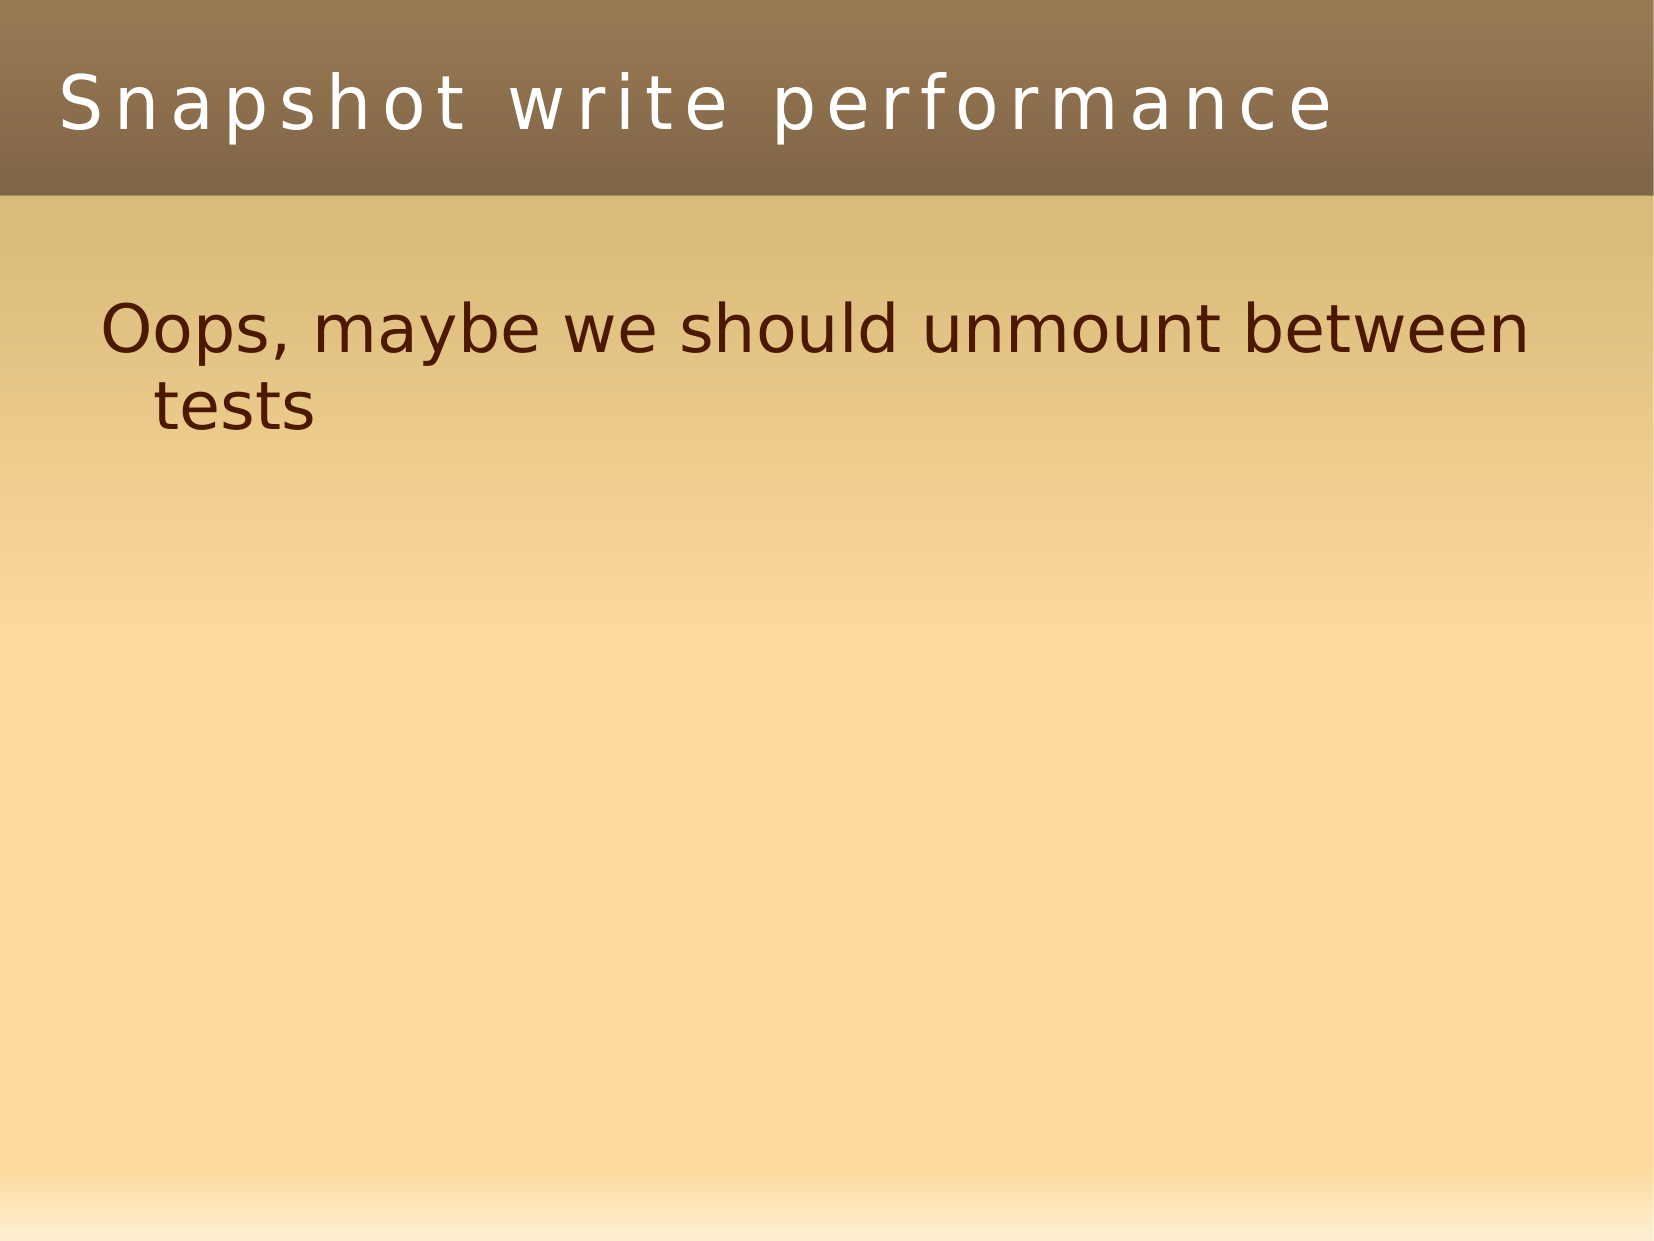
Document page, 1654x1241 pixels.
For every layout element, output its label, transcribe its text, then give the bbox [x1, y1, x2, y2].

picture [0, 0, 1654, 1241]
title Snapshot write performance [59, 29, 1595, 178]
list Oops, maybe we should unmount between tests [82, 290, 1571, 1109]
